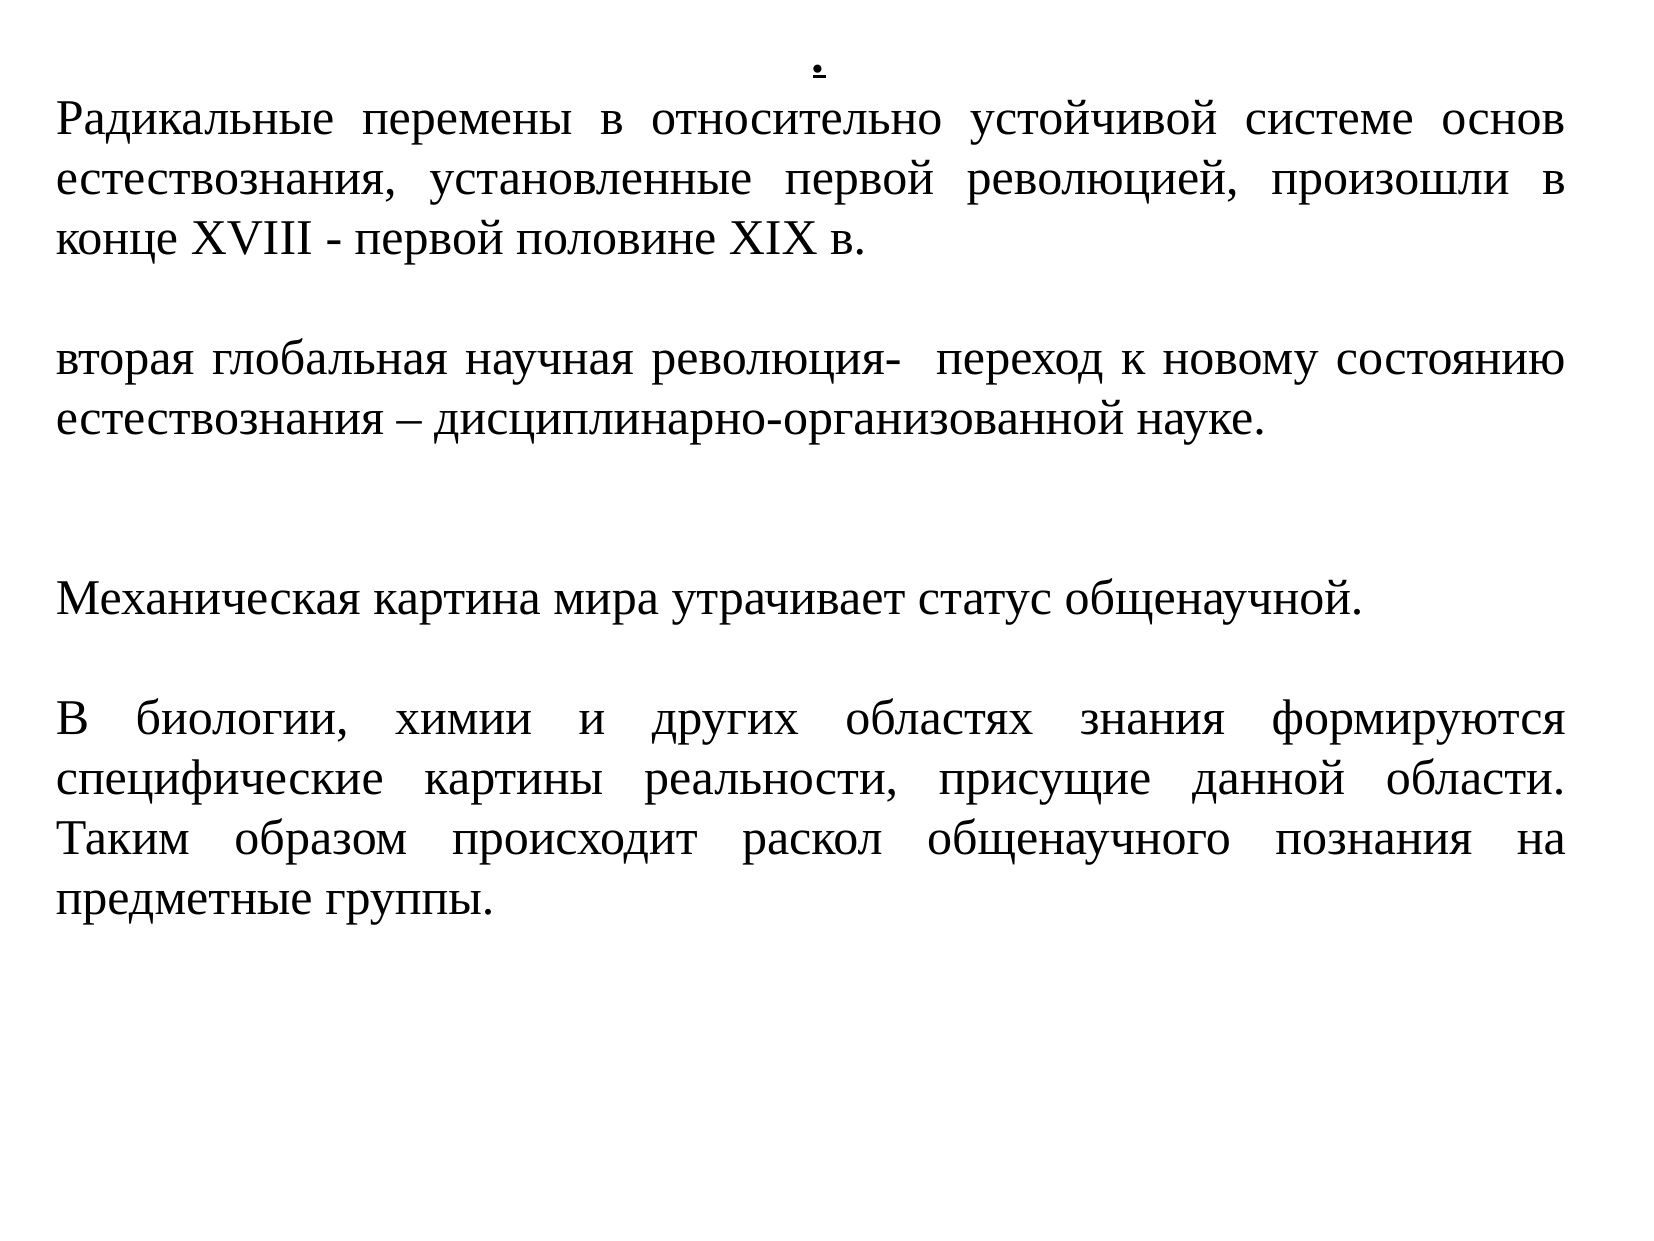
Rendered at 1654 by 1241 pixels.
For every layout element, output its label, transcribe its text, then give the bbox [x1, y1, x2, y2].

text_box Вторая глобальная революция. [118, 14, 841, 91]
text_box Радикальные перемены в относительно устойчивой системе основ естествознания, установленные первой революцией, произошли в конце XVIII - первой половине XIX в. вторая глобальная научная революция- переход к новому состоянию естествознания – дисциплинарно-организованной науке. Механическая картина мира утрачивает статус общенаучной. В биологии, химии и других областях знания формируются специфические картины реальности, присущие данной области. Таким образом происходит раскол общенаучного познания на предметные группы. [41, 76, 1582, 933]
